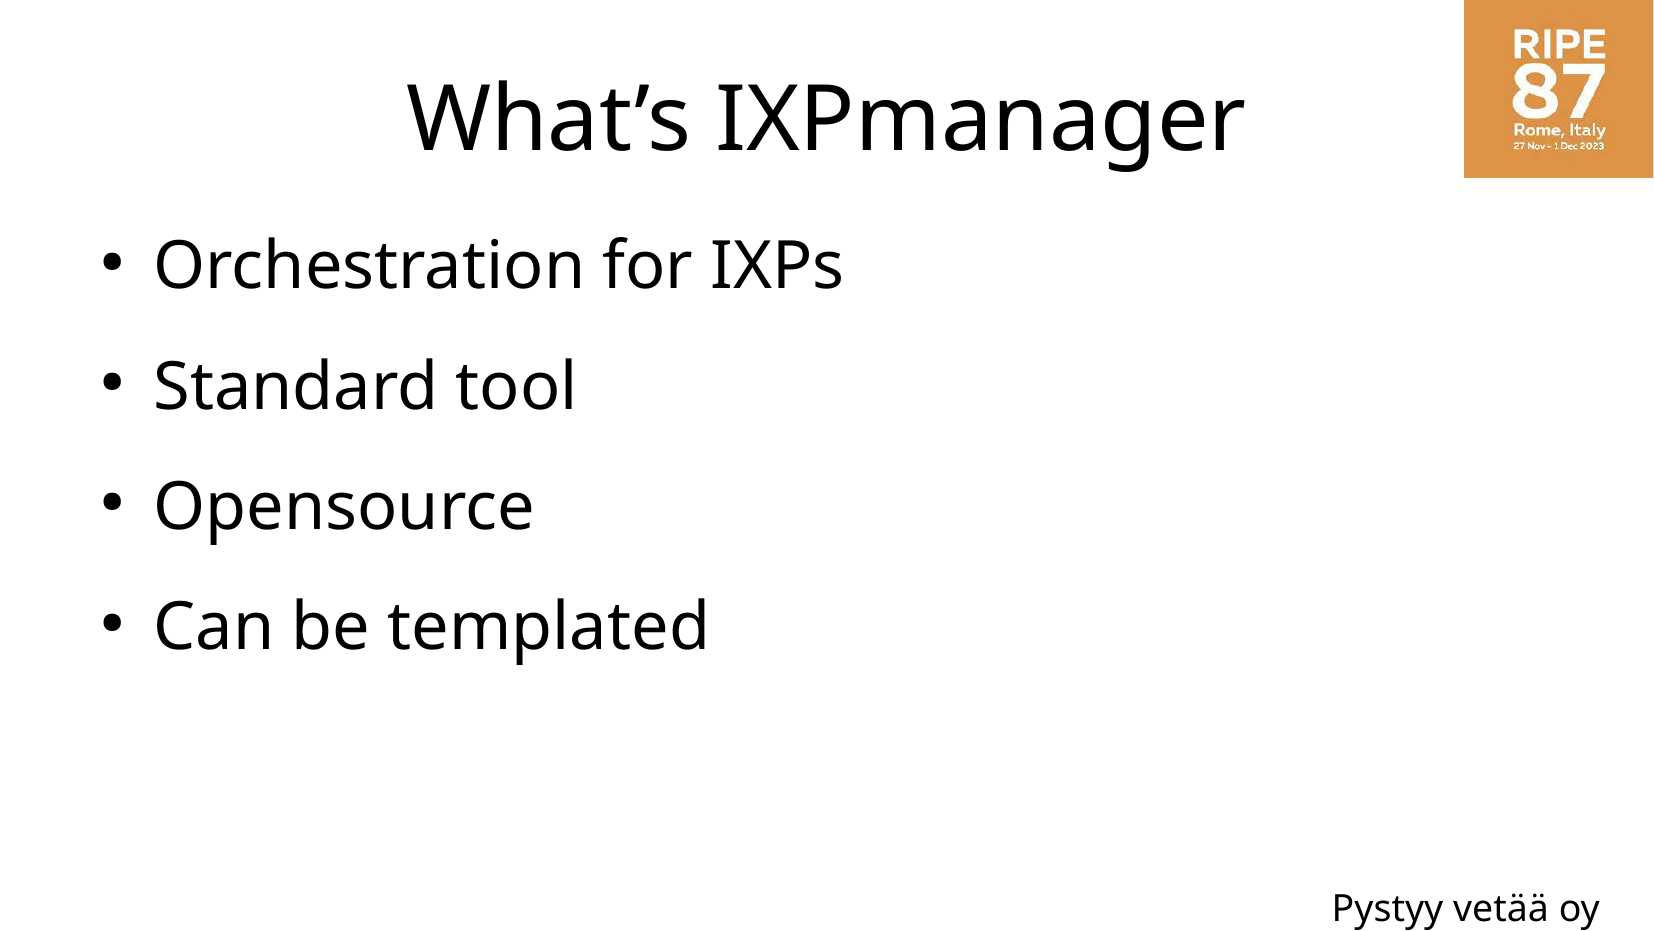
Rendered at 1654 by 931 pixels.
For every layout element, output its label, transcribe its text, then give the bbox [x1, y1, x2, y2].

text_box Pystyy vetää oy [1316, 874, 1654, 931]
picture [1464, 0, 1654, 178]
list Orchestration for IXPs Standard tool Opensource Can be templated [82, 217, 1571, 758]
title What’s IXPmanager [82, 37, 1571, 193]
